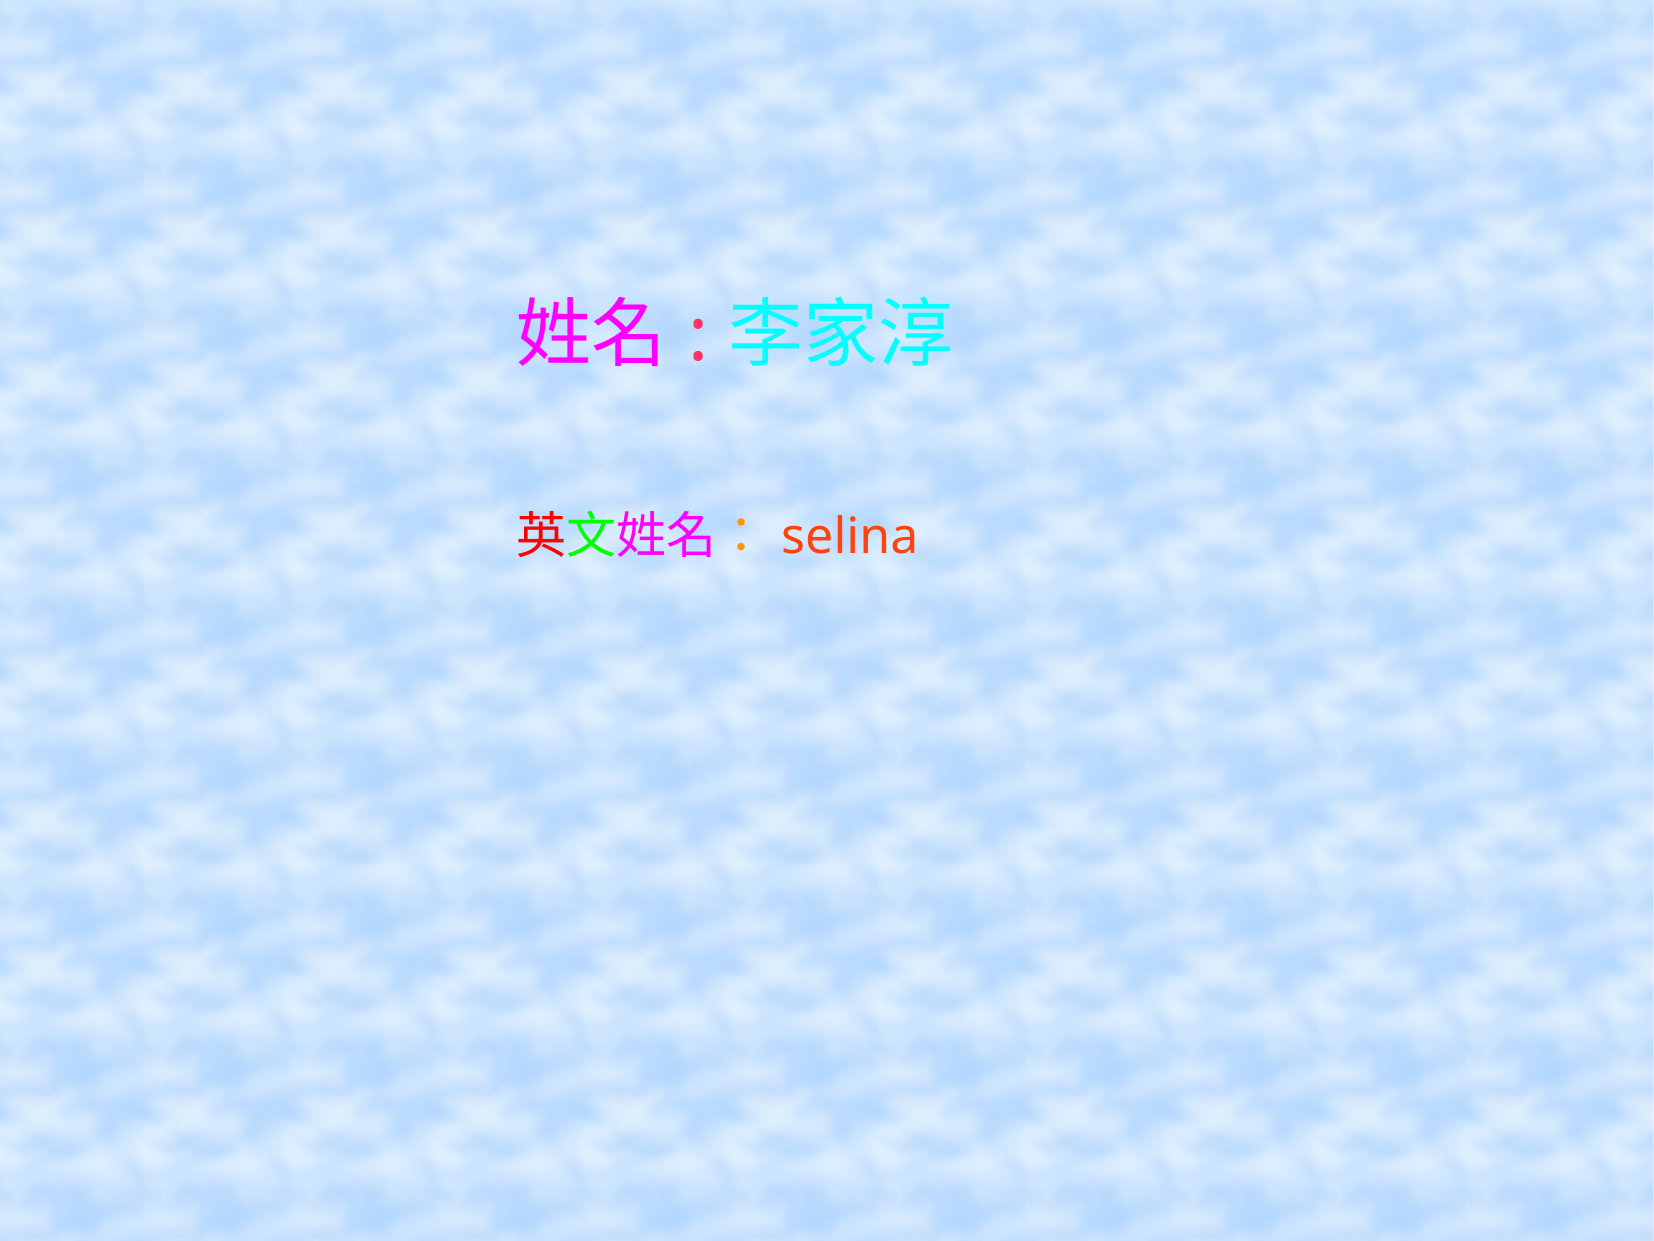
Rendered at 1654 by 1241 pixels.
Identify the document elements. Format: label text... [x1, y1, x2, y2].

picture [0, 0, 1654, 1241]
text_box 姓名:李家淳 [501, 265, 1182, 387]
text_box 英文姓名：selina [501, 488, 945, 562]
